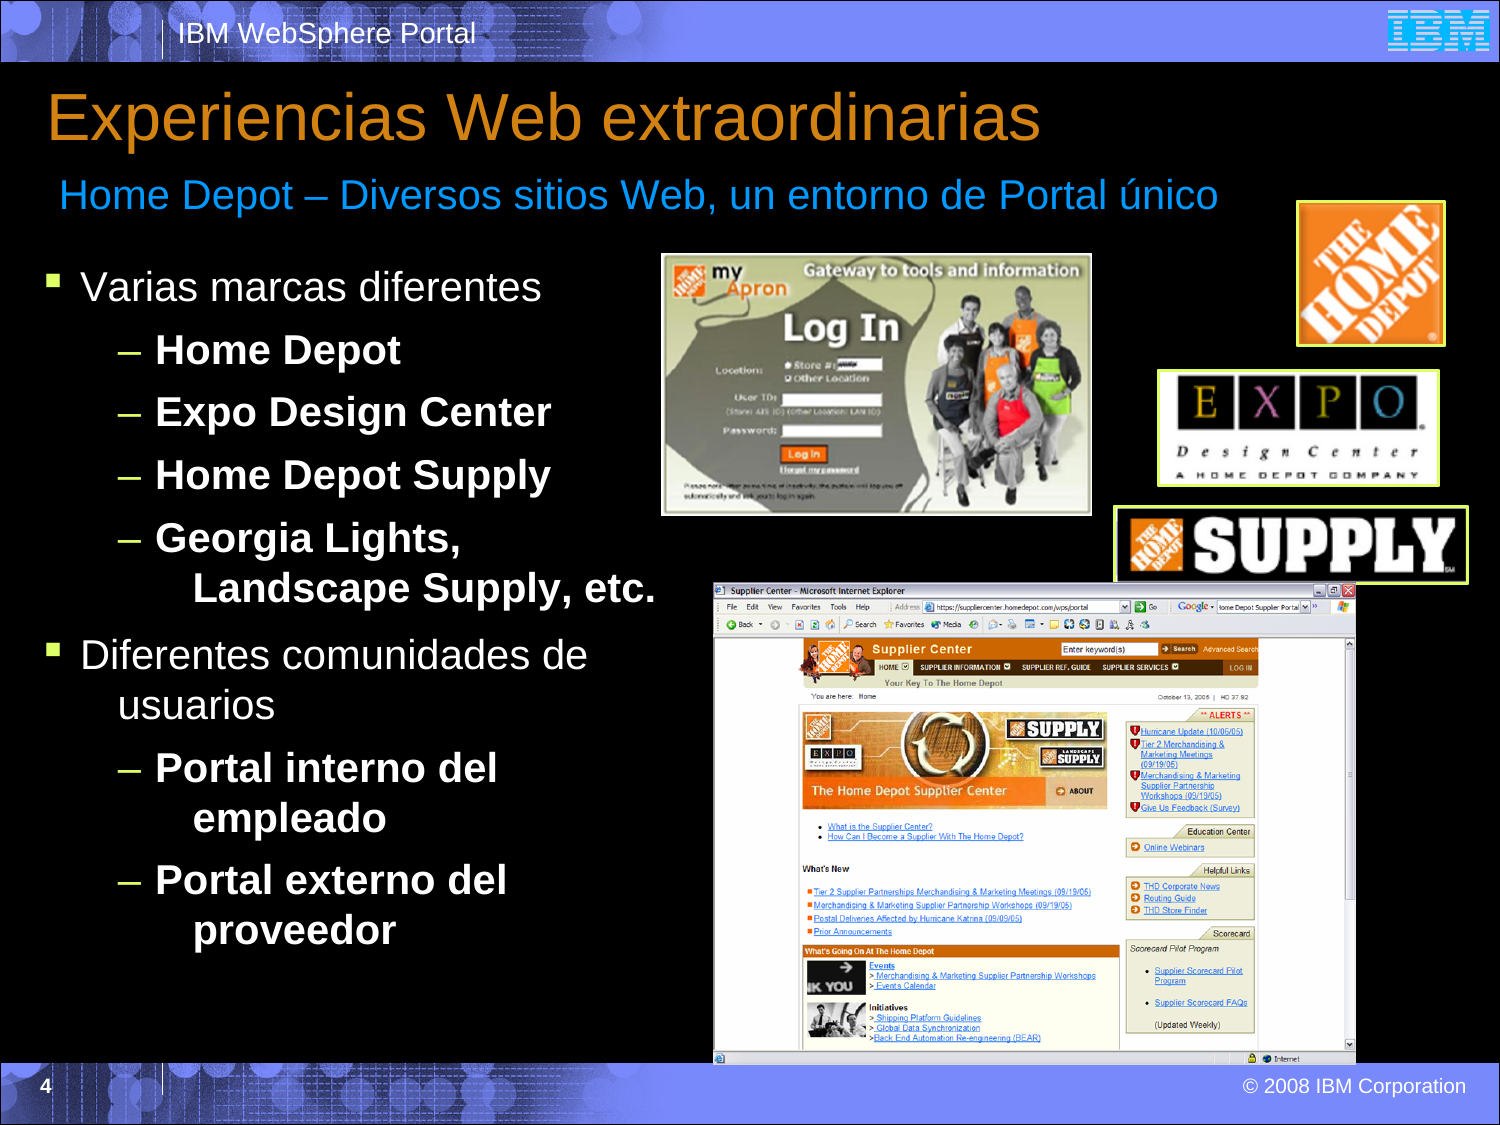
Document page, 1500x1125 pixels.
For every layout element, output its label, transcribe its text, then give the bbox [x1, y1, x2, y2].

picture [1160, 372, 1437, 484]
picture [1, 1, 1499, 62]
picture [1, 508, 1499, 1124]
title Experiencias Web extraordinarias [31, 75, 1385, 163]
picture [661, 253, 1092, 516]
text_box Home Depot – Diversos sitios Web, un entorno de Portal único [43, 143, 1500, 226]
picture [1299, 203, 1443, 344]
text_box Varias marcas diferentes Home Depot Expo Design Center Home Depot Supply Georgia Lights, Landscape Supply, etc. Diferentes comunidades de usuarios Portal interno del empleado Portal externo del proveedor [27, 253, 684, 904]
